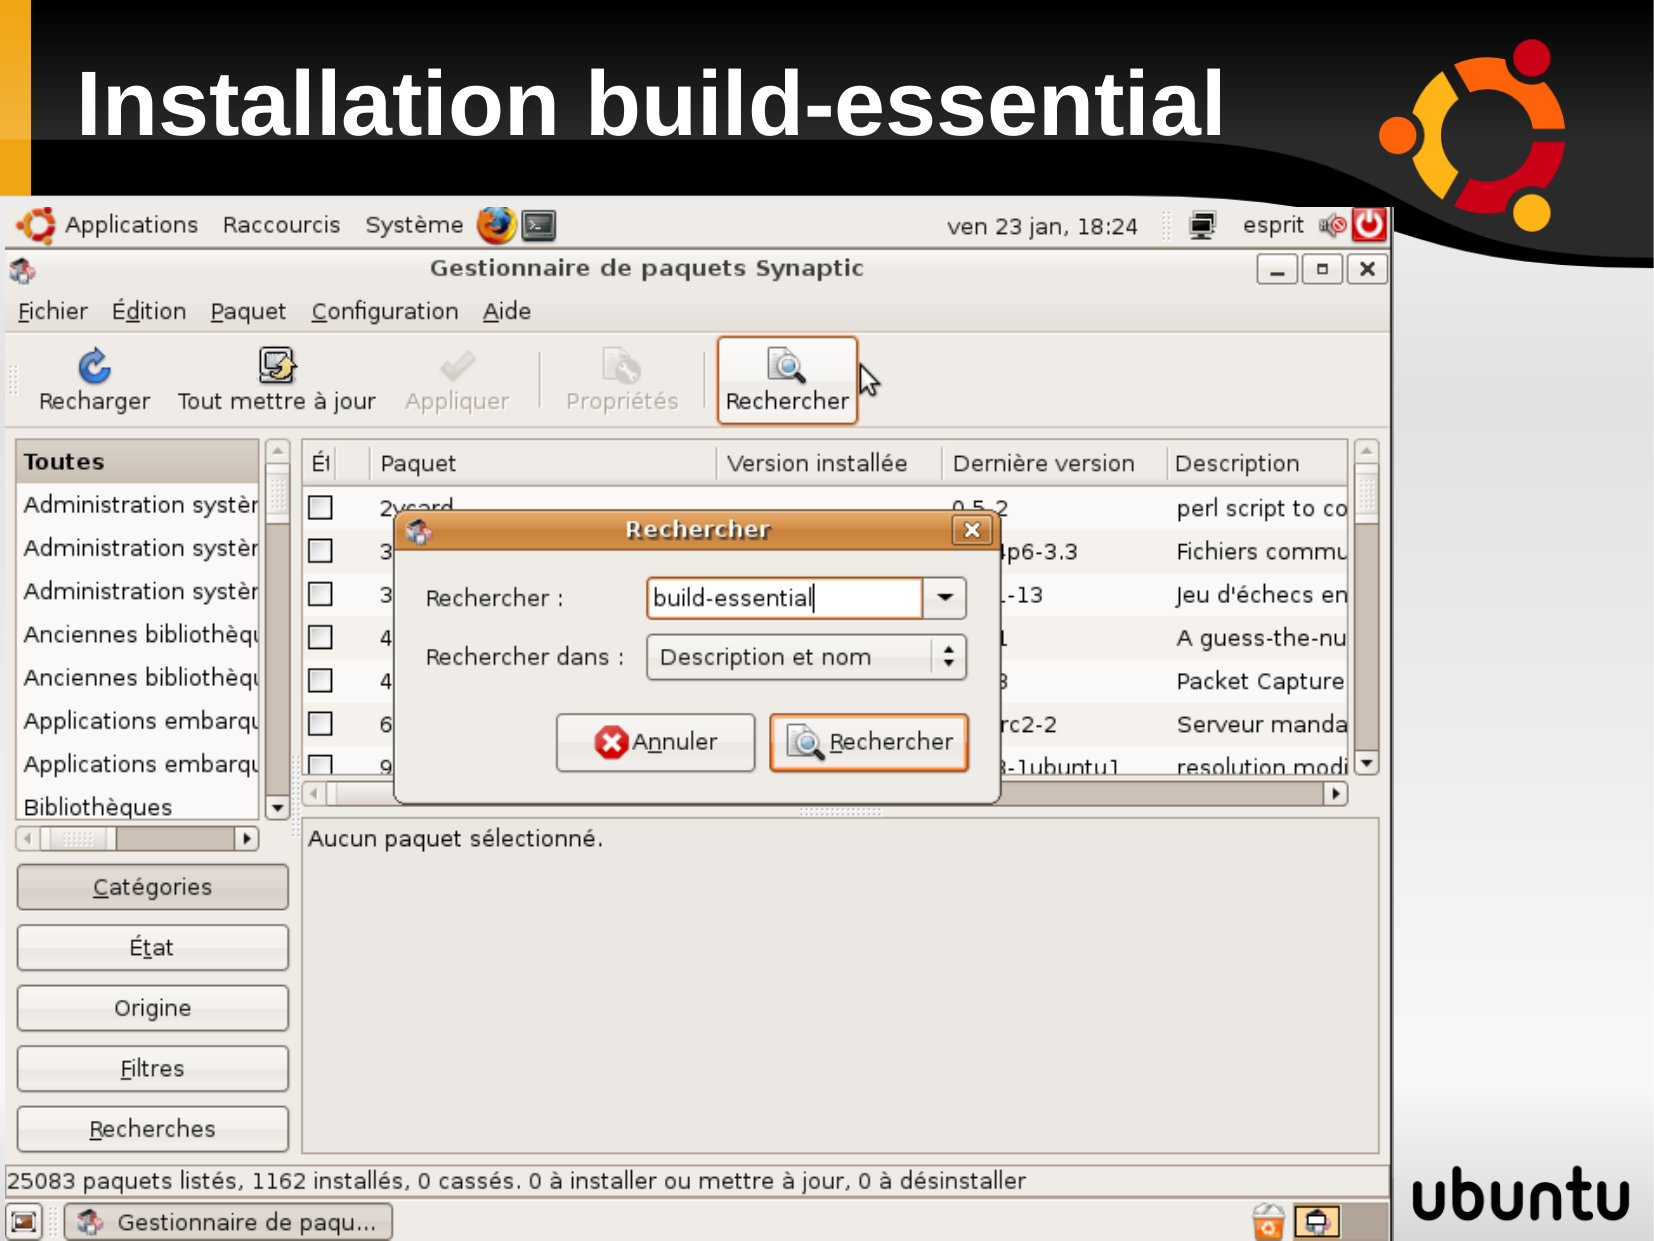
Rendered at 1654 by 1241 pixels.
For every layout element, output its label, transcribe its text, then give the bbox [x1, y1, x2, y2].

picture [0, 0, 1654, 1241]
title Installation build-essential [76, 0, 1566, 208]
